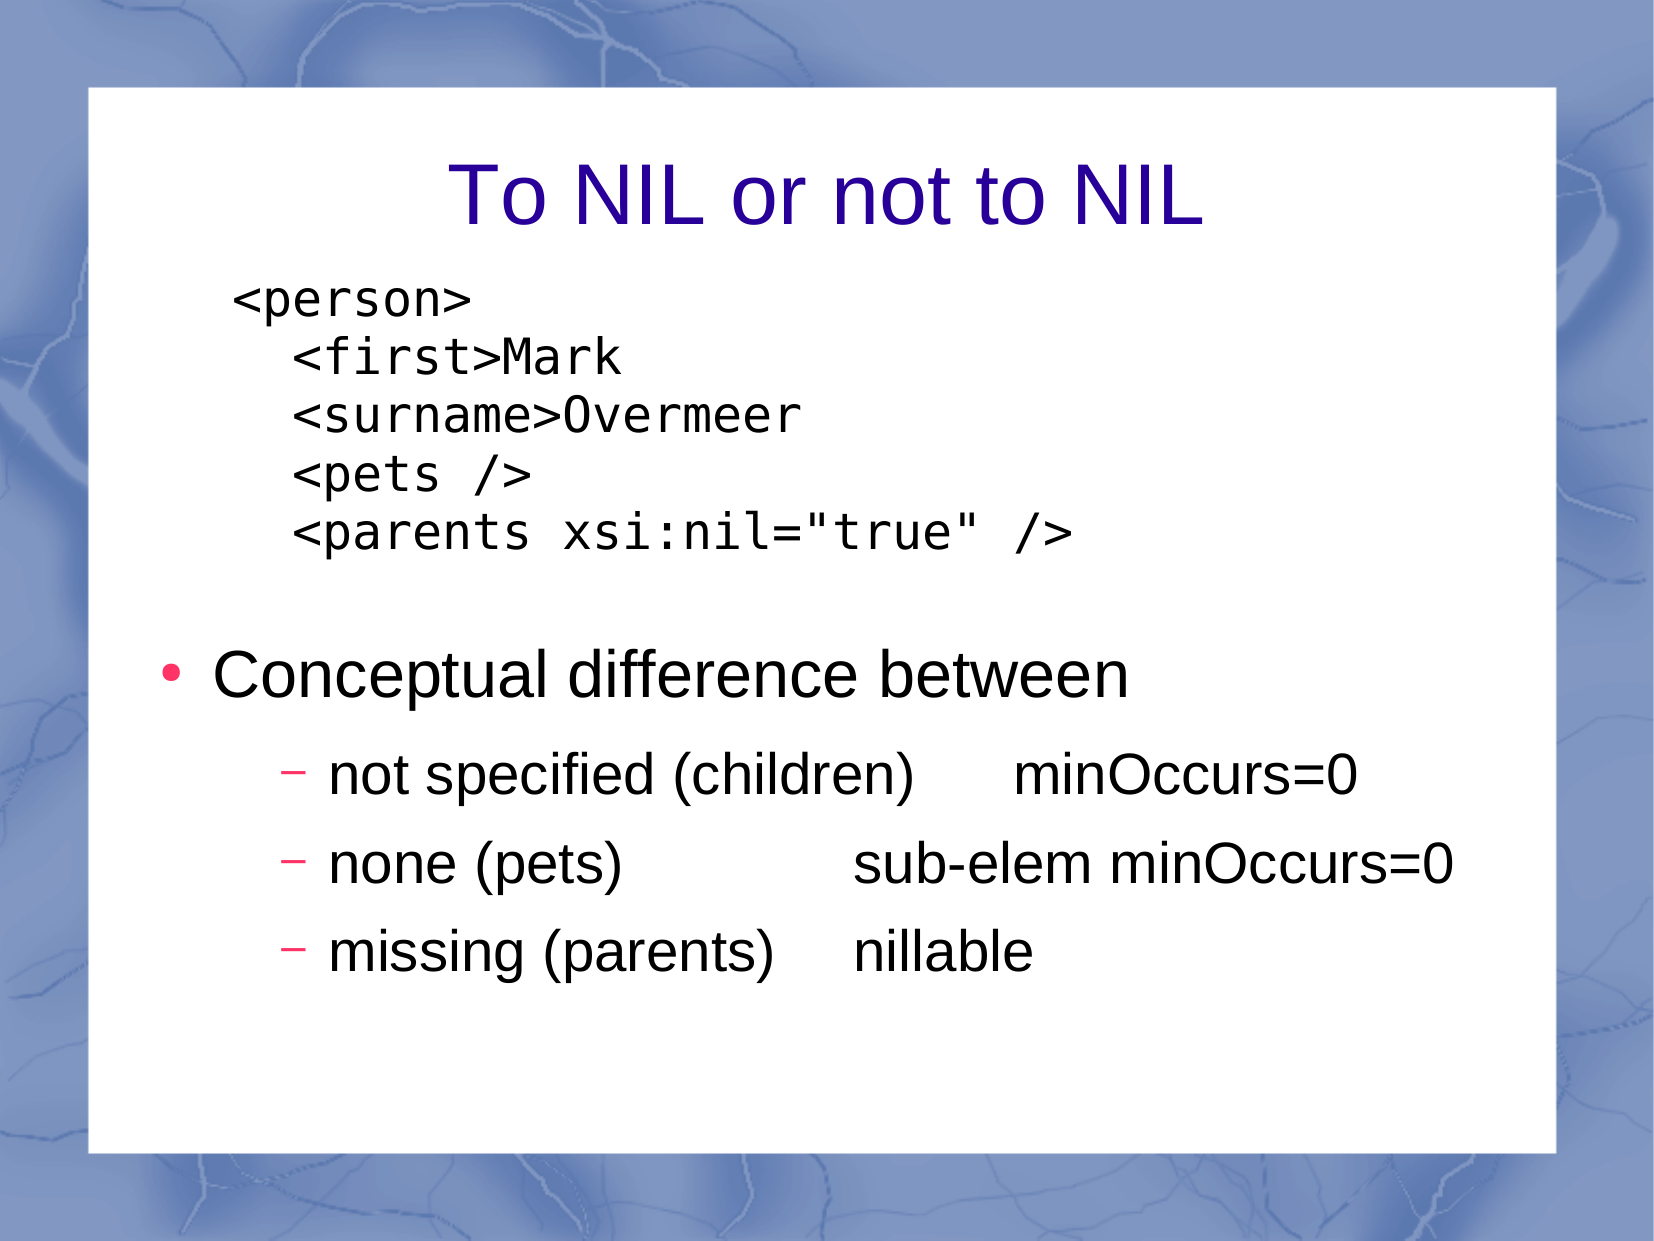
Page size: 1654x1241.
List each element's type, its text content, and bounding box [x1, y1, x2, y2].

list Conceptual difference between not specified (children) minOccurs=0 none (pets) sub-elem minOccurs=0 missing (parents) nillable [141, 637, 1501, 1126]
picture [0, 0, 1654, 1241]
text_box <person> <first>Mark <surname>Overmeer <pets /> <parents xsi:nil="true" /> [217, 262, 1388, 569]
title To NIL or not to NIL [118, 90, 1536, 298]
